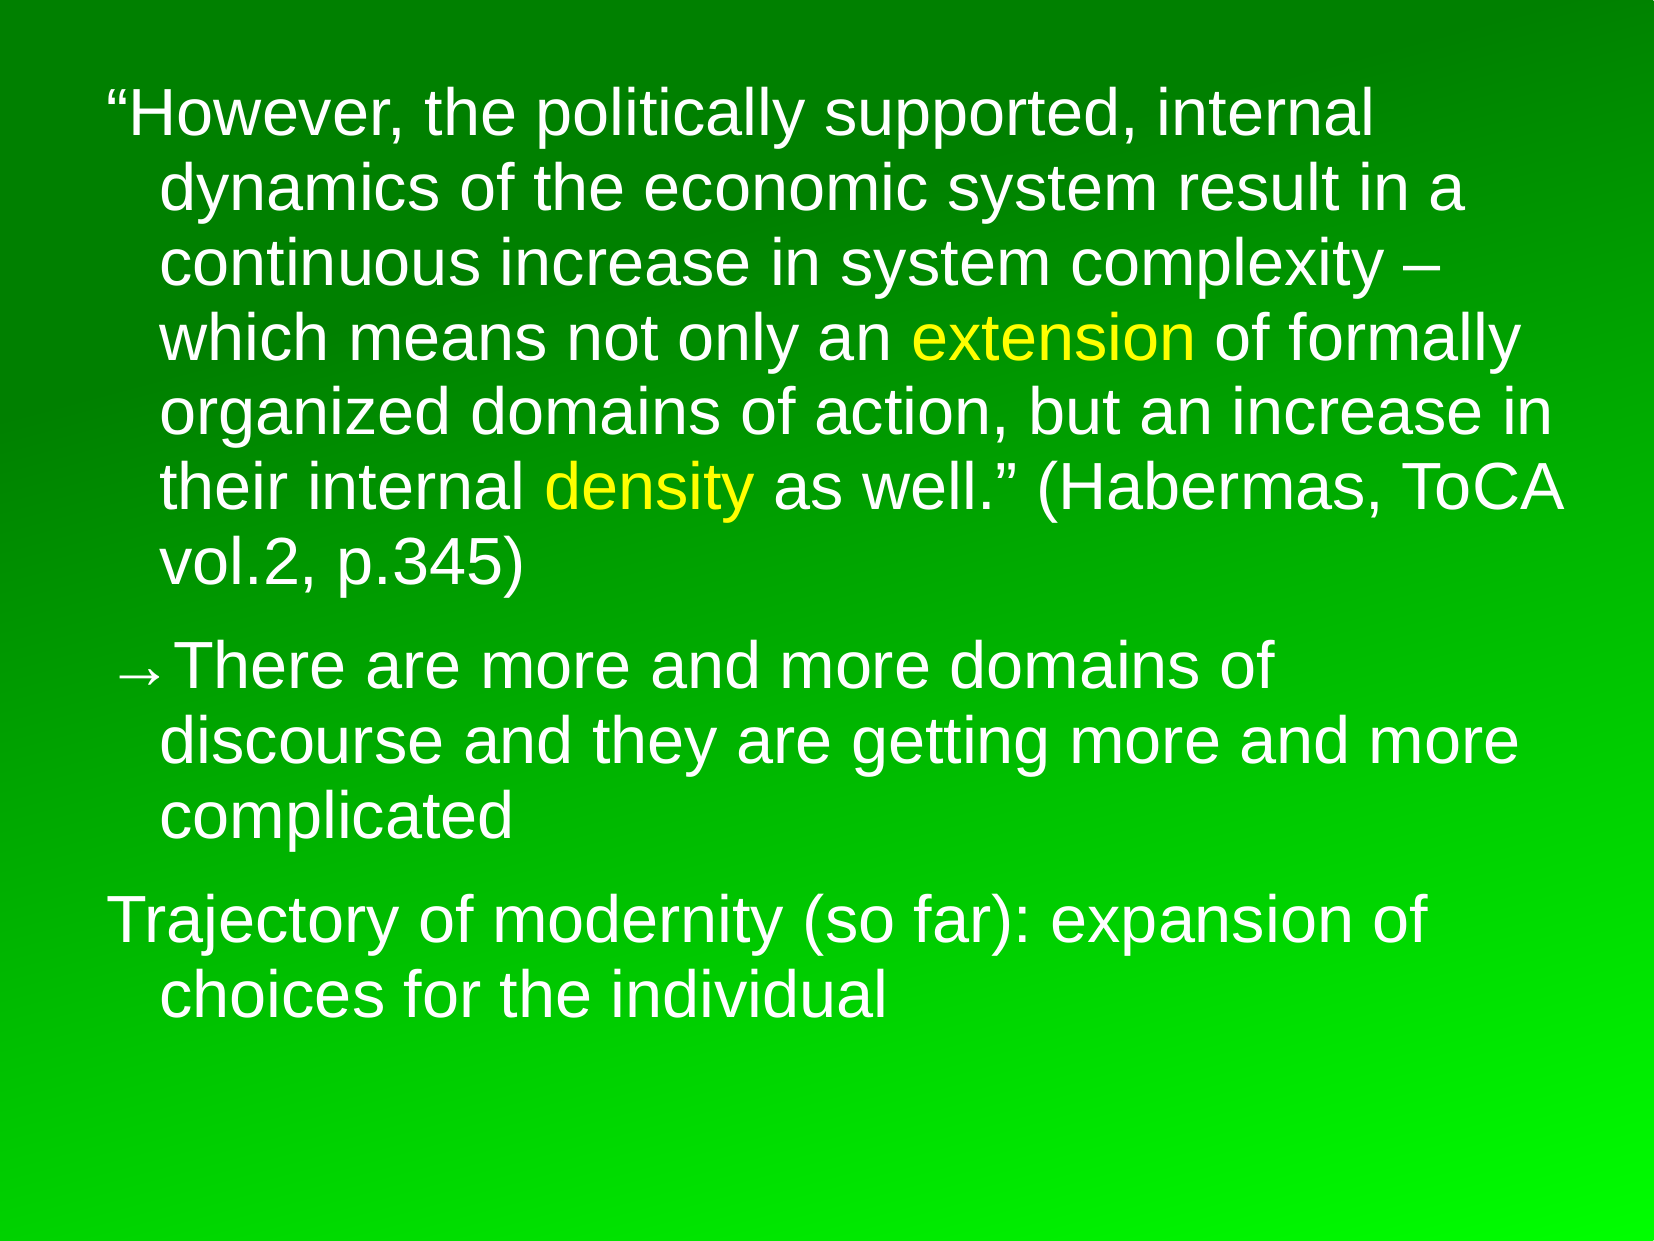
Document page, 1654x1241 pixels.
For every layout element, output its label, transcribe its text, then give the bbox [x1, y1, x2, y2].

list “However, the politically supported, internal dynamics of the economic system result in a continuous increase in system complexity – which means not only an extension of formally organized domains of action, but an increase in their internal density as well.” (Habermas, ToCA vol.2, p.345) →There are more and more domains of discourse and they are getting more and more complicated Trajectory of modernity (so far): expansion of choices for the individual [88, 75, 1577, 1032]
